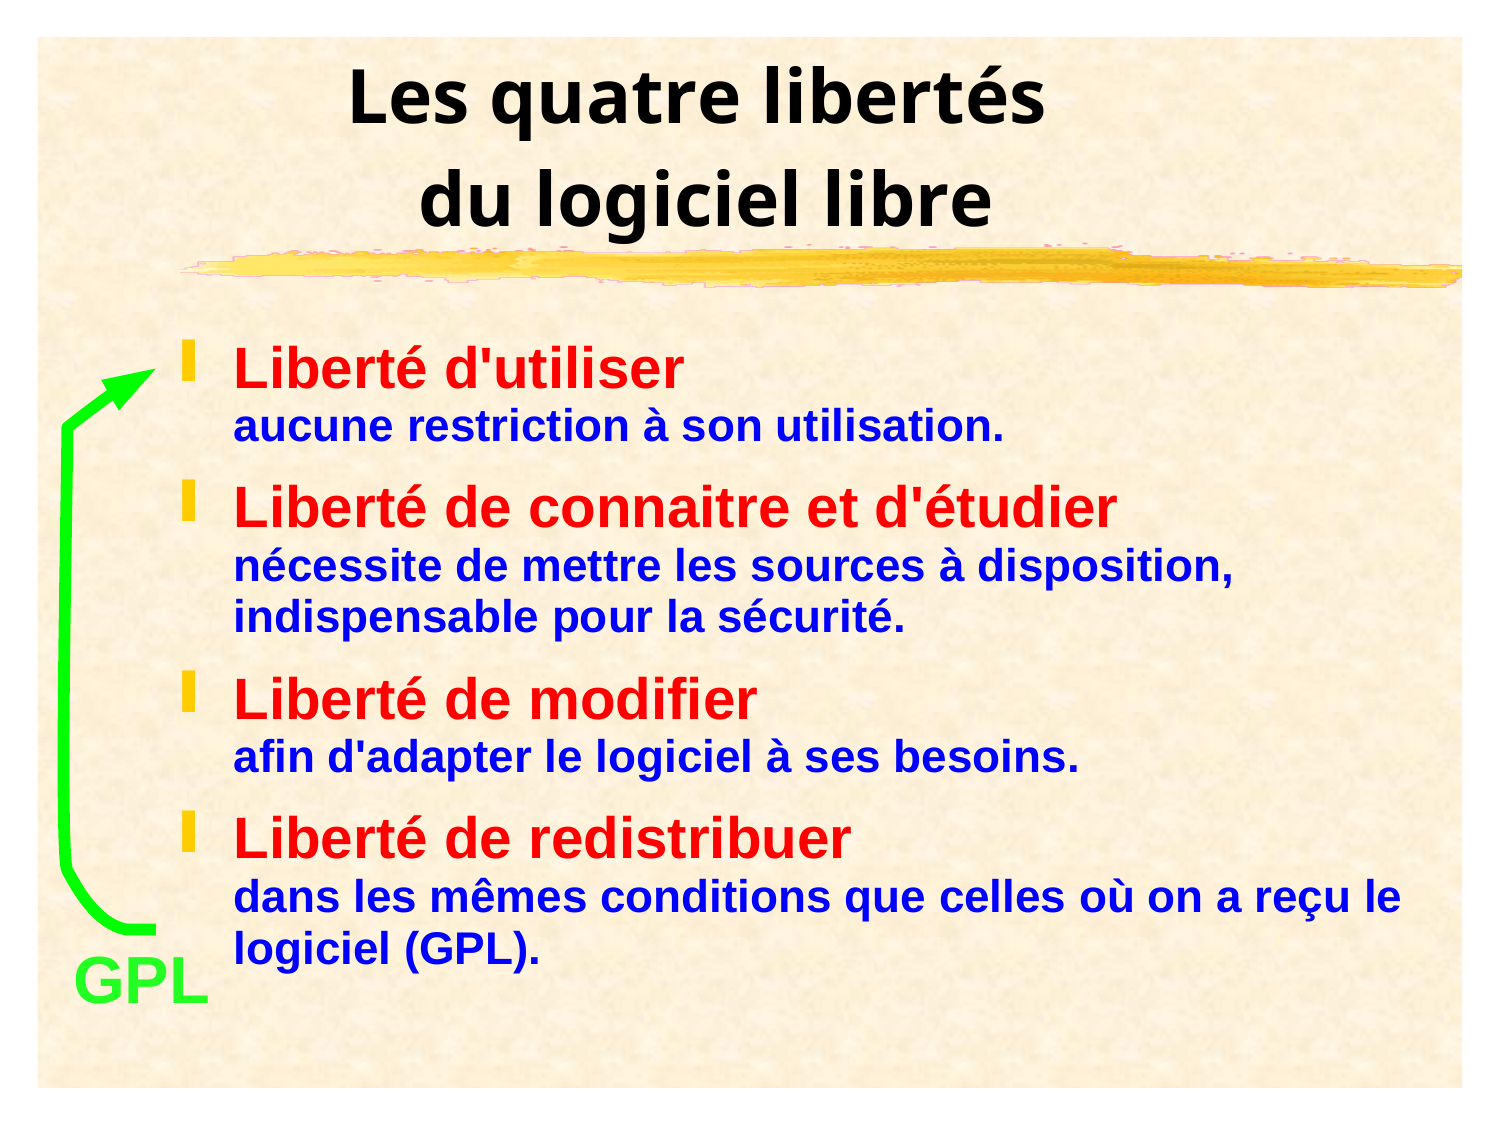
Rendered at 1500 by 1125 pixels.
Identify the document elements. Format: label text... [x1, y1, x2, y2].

list Liberté d'utiliser aucune restriction à son utilisation. Liberté de connaitre et d'étudier nécessite de mettre les sources à disposition, indispensable pour la sécurité. Liberté de modifier afin d'adapter le logiciel à ses besoins. Liberté de redistribuer dans les mêmes conditions que celles où on a reçu le logiciel (GPL). [148, 327, 1423, 1066]
picture [37, 37, 1463, 1088]
title Les quatre libertés du logiciel libre [101, 39, 1312, 253]
text_box GPL [61, 942, 239, 1048]
